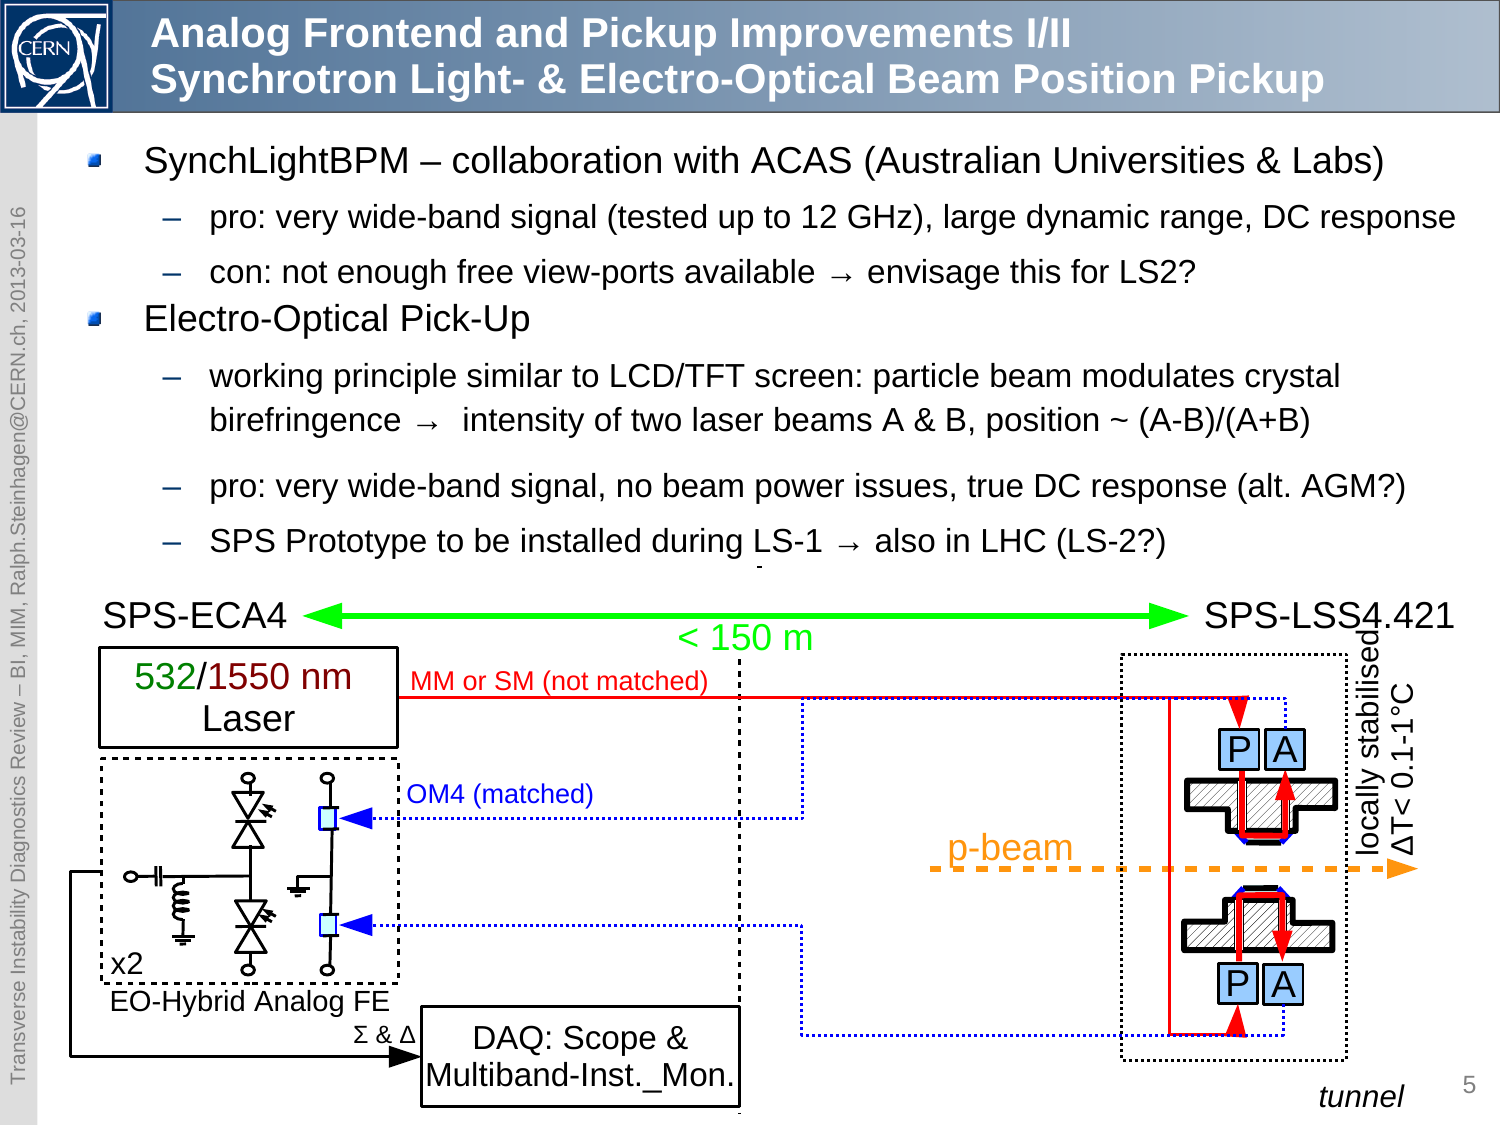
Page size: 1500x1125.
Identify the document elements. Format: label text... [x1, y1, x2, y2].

text_box OM4 (matched) [391, 771, 609, 817]
title Analog Frontend and Pickup Improvements I/II Synchrotron Light- & Electro-Optical Beam Position Pickup [150, 0, 1379, 113]
text_box tunnel [1303, 1072, 1420, 1122]
text_box [319, 807, 336, 830]
picture [0, 0, 113, 113]
list SynchLightBPM – collaboration with ACAS (Australian Universities & Labs) pro: very wide-band signal (tested up to 12 GHz), large dynamic range, DC response con: not enough free view-ports available → envisage this for LS2? Electro-Optical Pick-Up working principle similar to LCD/TFT screen: particle beam modulates crystal birefringence → intensity of two laser beams A & B, position ~ (A-B)/(A+B) pro: very wide-band signal, no beam power issues, true DC response (alt. AGM?) SPS Prototype to be installed during LS-1 → also in LHC (LS-2?) [87, 137, 1471, 615]
text_box [1184, 899, 1236, 951]
text_box x2 [95, 939, 159, 989]
text_box Σ & Δ [338, 1013, 431, 1057]
text_box SPS-ECA4 [87, 587, 303, 645]
text_box [1289, 780, 1336, 831]
text_box A [1263, 964, 1303, 1005]
text_box [1245, 780, 1282, 831]
text_box [1286, 899, 1333, 951]
list SynchLightBPM – collaboration with ACAS (Australian Universities & Labs) pro: very wide-band signal (tested up to 12 GHz), large dynamic range, DC response con: not enough free view-ports available → envisage this for LS2? Electro-Optical Pick-Up working principle similar to LCD/TFT screen: particle beam modulates crystal birefringence → intensity of two laser beams A & B, position ~ (A-B)/(A+B) pro: very wide-band signal, no beam power issues, true DC response (alt. AGM?) SPS Prototype to be installed during LS-1 → also in LHC (LS-2?) [87, 617, 1471, 1030]
text_box 532/1550 nm Laser [99, 647, 398, 748]
text_box [320, 914, 337, 936]
text_box P [1219, 729, 1259, 770]
text_box A [1265, 729, 1305, 770]
text_box locally stabilised ΔT< 0.1-1°C [1342, 614, 1427, 871]
text_box EO-Hybrid Analog FE [93, 977, 408, 1026]
text_box [1243, 899, 1279, 951]
text_box MM or SM (not matched) [395, 658, 723, 704]
text_box [1187, 780, 1239, 831]
text_box P [1218, 963, 1258, 1004]
text_box DAQ: Scope & Multiband-Inst._Mon. [421, 1006, 740, 1107]
text_box SPS-LSS4.421 [1189, 587, 1471, 645]
